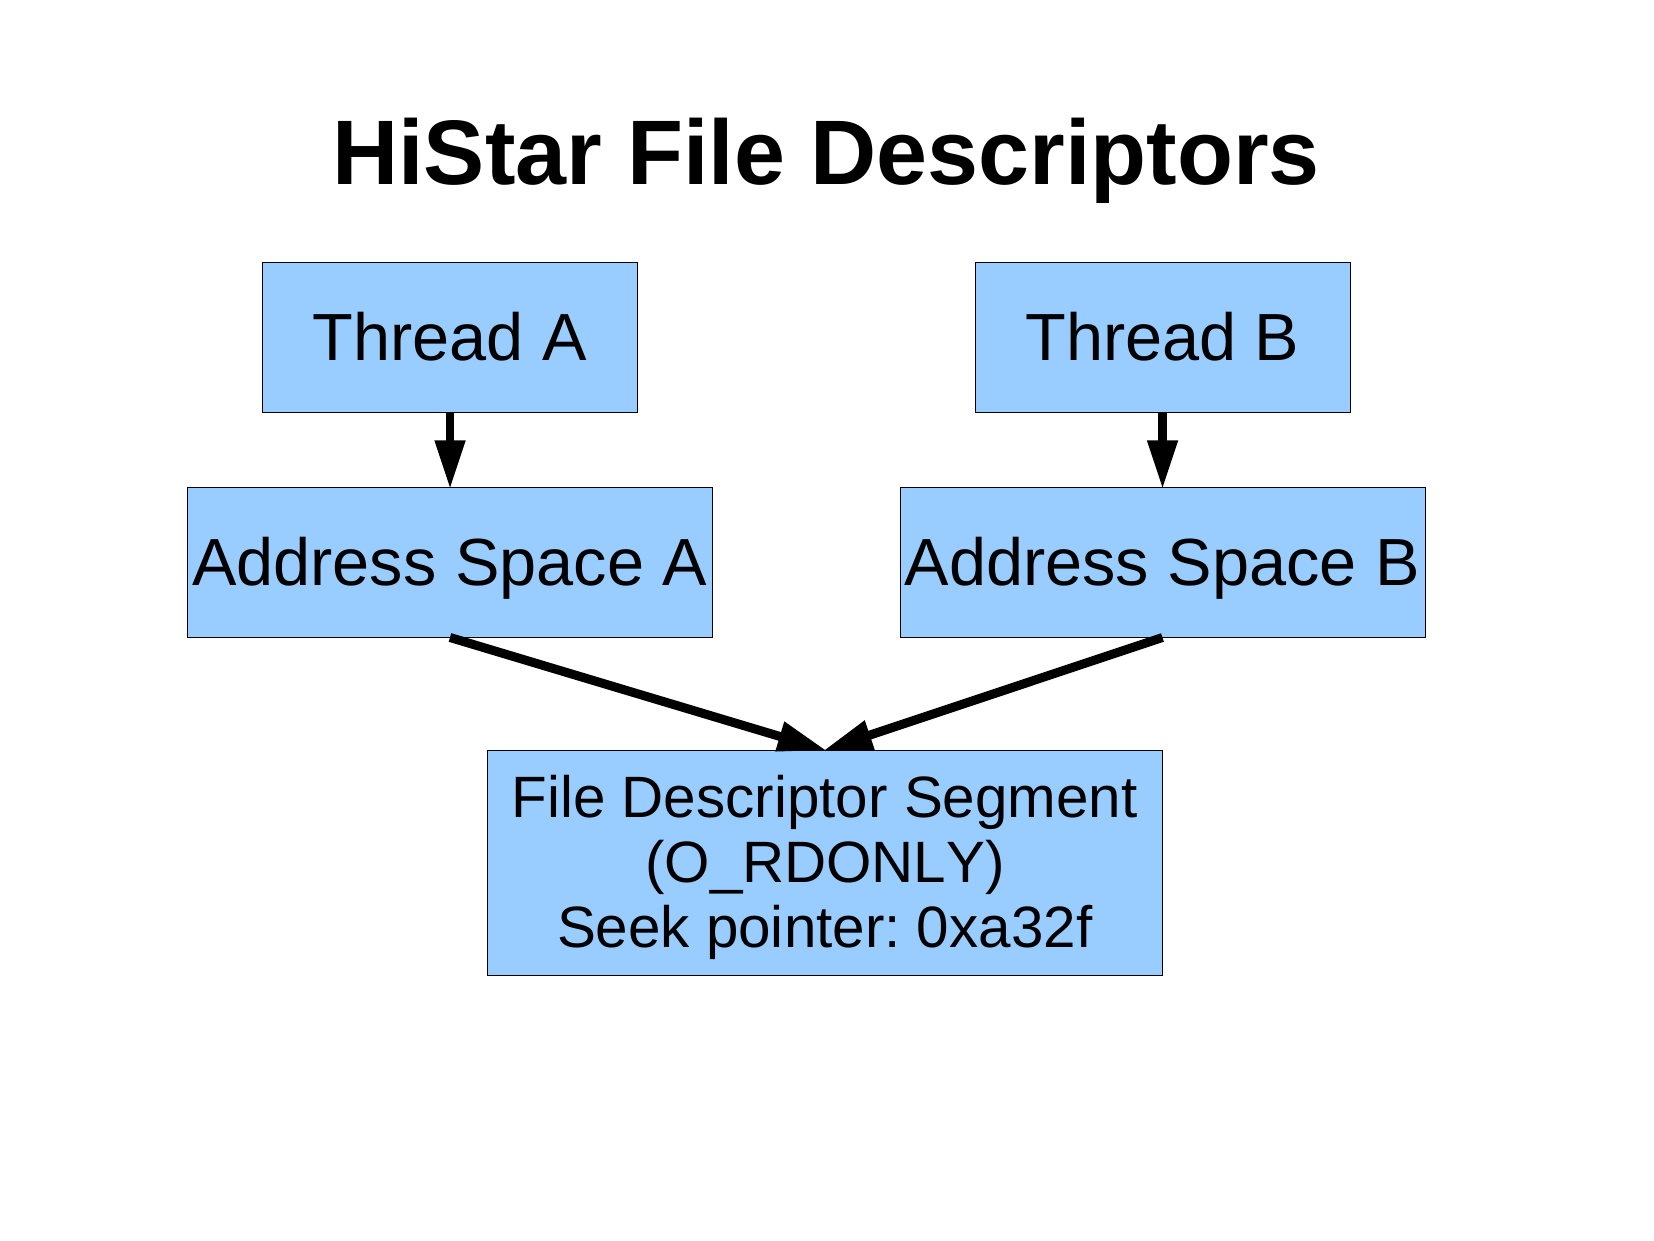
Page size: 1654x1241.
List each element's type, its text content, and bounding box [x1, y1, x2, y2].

text_box Thread A [262, 262, 638, 413]
title HiStar File Descriptors [82, 49, 1571, 257]
text_box Thread B [975, 262, 1351, 413]
text_box Address Space B [900, 487, 1426, 638]
text_box Address Space A [187, 487, 713, 638]
text_box File Descriptor Segment (O_RDONLY) Seek pointer: 0xa32f [487, 750, 1163, 976]
